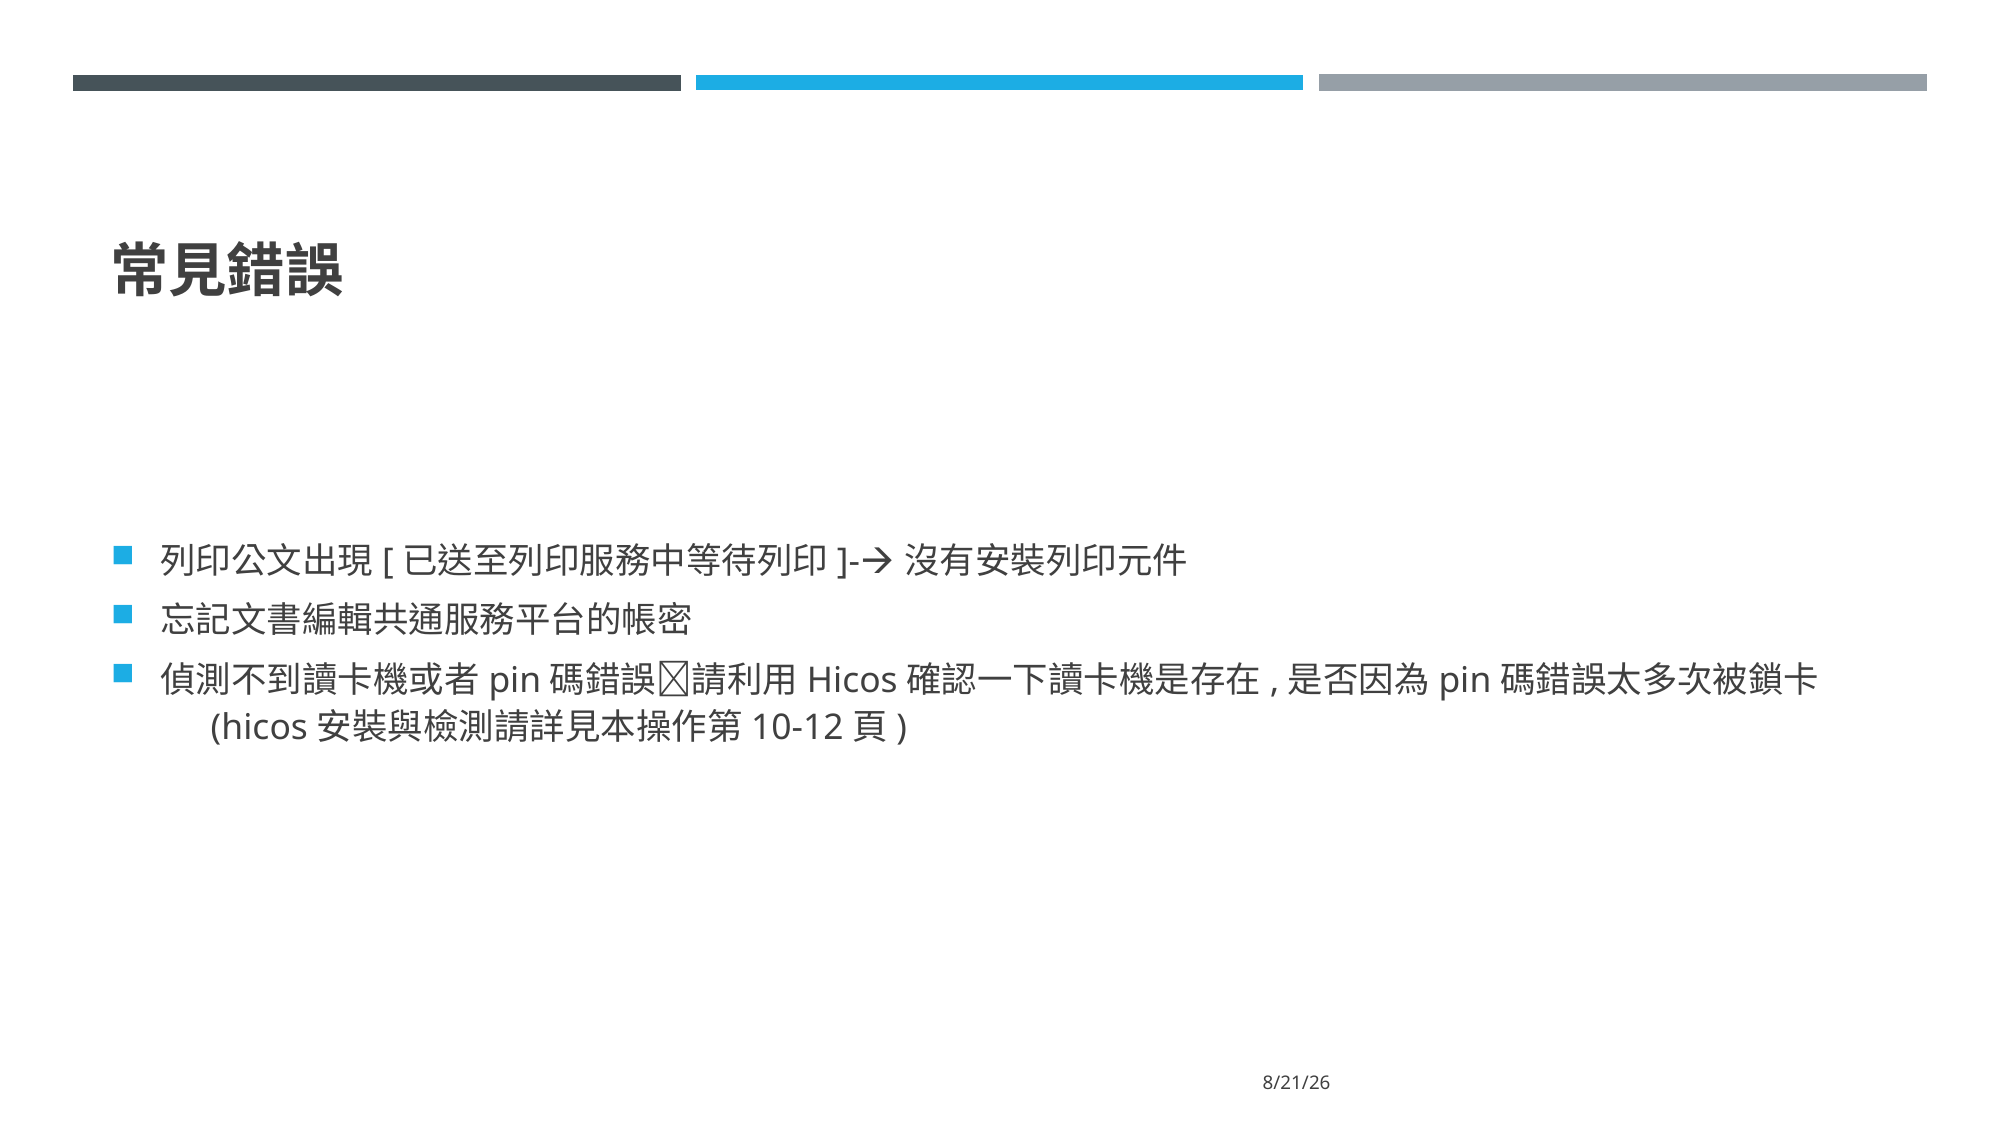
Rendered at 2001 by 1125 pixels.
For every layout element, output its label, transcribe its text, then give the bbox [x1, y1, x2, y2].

title 常見錯誤 [95, 115, 1905, 311]
list 列印公文出現[已送至列印服務中等待列印]-沒有安裝列印元件 忘記文書編輯共通服務平台的帳密 偵測不到讀卡機或者pin碼錯誤請利用Hicos確認一下讀卡機是存在,是否因為pin碼錯誤太多次被鎖卡 (hicos安裝與檢測請詳見本操作第10-12頁) [95, 341, 1905, 939]
text_box 3/13/23 [1247, 1053, 1715, 1114]
